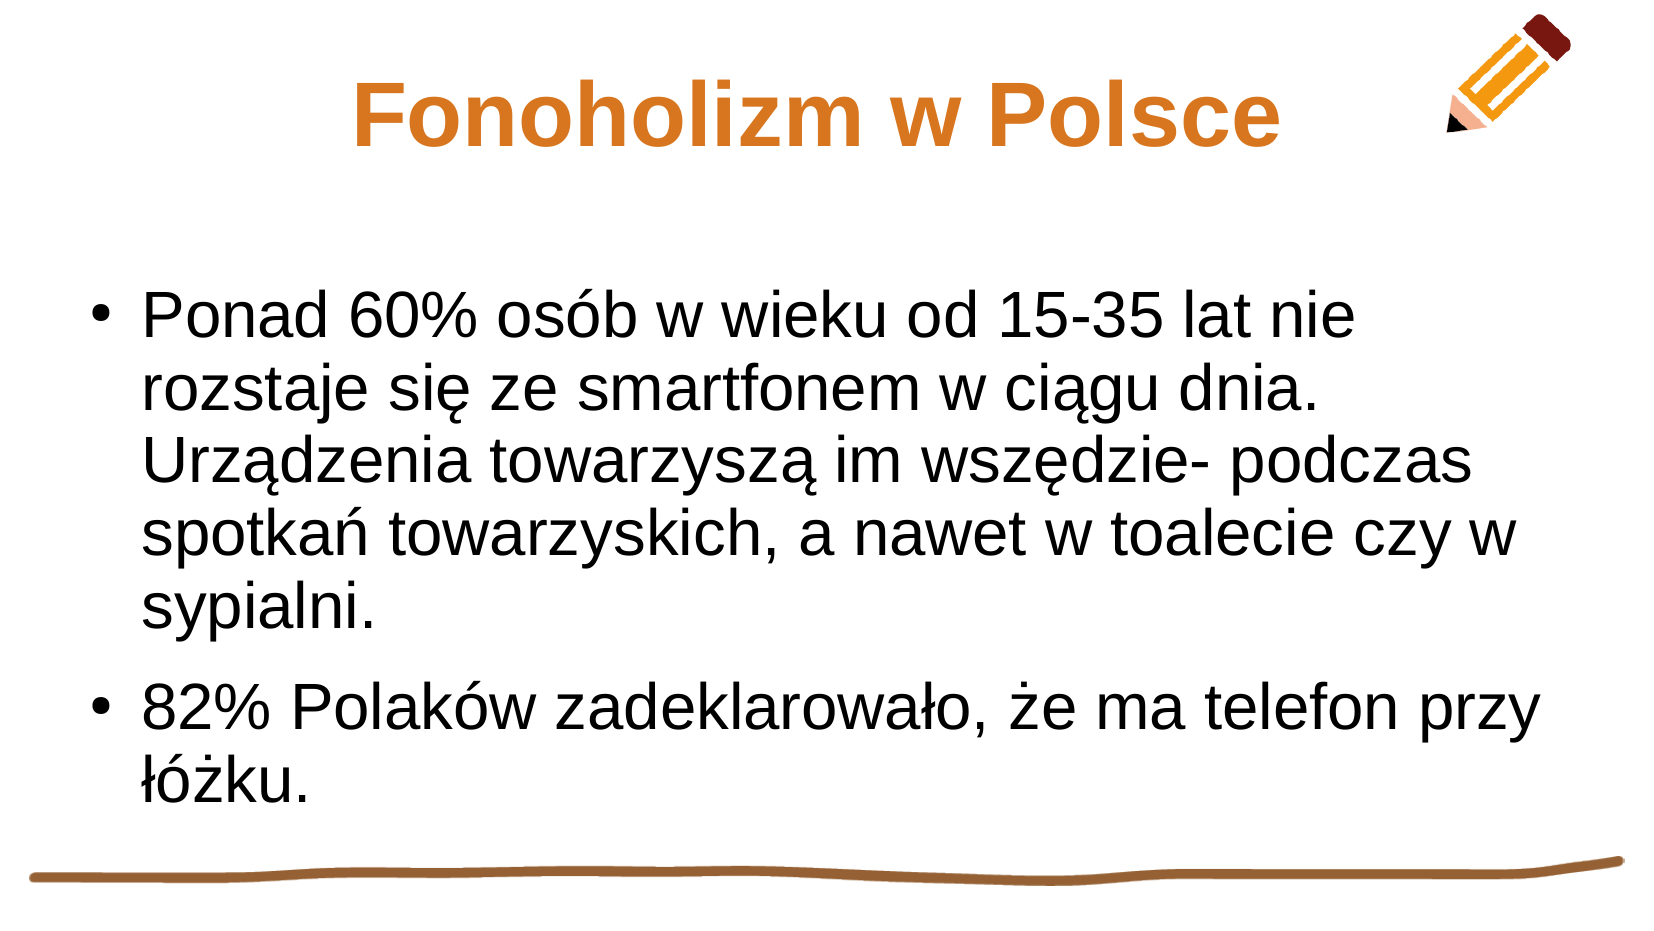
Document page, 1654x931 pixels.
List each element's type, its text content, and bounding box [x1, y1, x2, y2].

picture [29, 856, 1625, 886]
list Ponad 60% osób w wieku od 15-35 lat nie rozstaje się ze smartfonem w ciągu dnia. Urządzenia towarzyszą im wszędzie- podczas spotkań towarzyskich, a nawet w toalecie czy w sypialni. 82% Polaków zadeklarowało, że ma telefon przy łóżku. [71, 278, 1561, 818]
picture [1446, 14, 1571, 133]
title Fonoholizm w Polsce [73, 37, 1562, 193]
